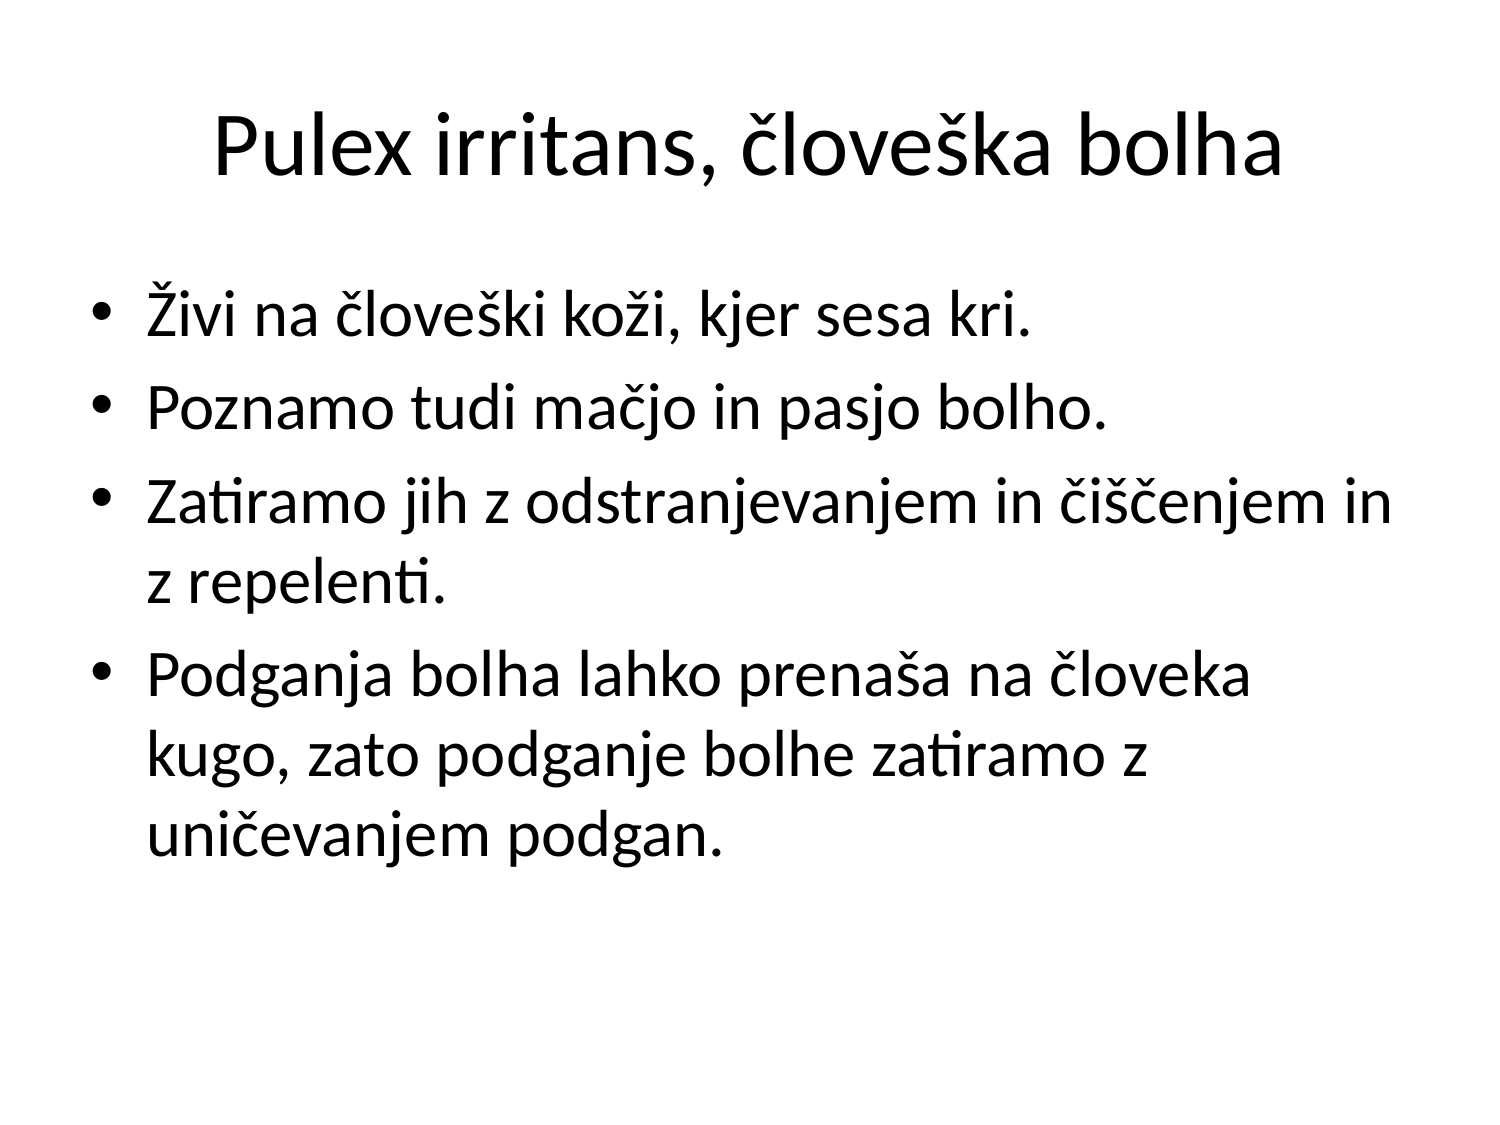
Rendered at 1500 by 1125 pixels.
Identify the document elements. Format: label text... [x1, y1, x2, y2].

title Pulex irritans, človeška bolha [75, 45, 1425, 233]
list Živi na človeški koži, kjer sesa kri. Poznamo tudi mačjo in pasjo bolho. Zatiramo jih z odstranjevanjem in čiščenjem in z repelenti. Podganja bolha lahko prenaša na človeka kugo, zato podganje bolhe zatiramo z uničevanjem podgan. [75, 262, 1425, 1005]
